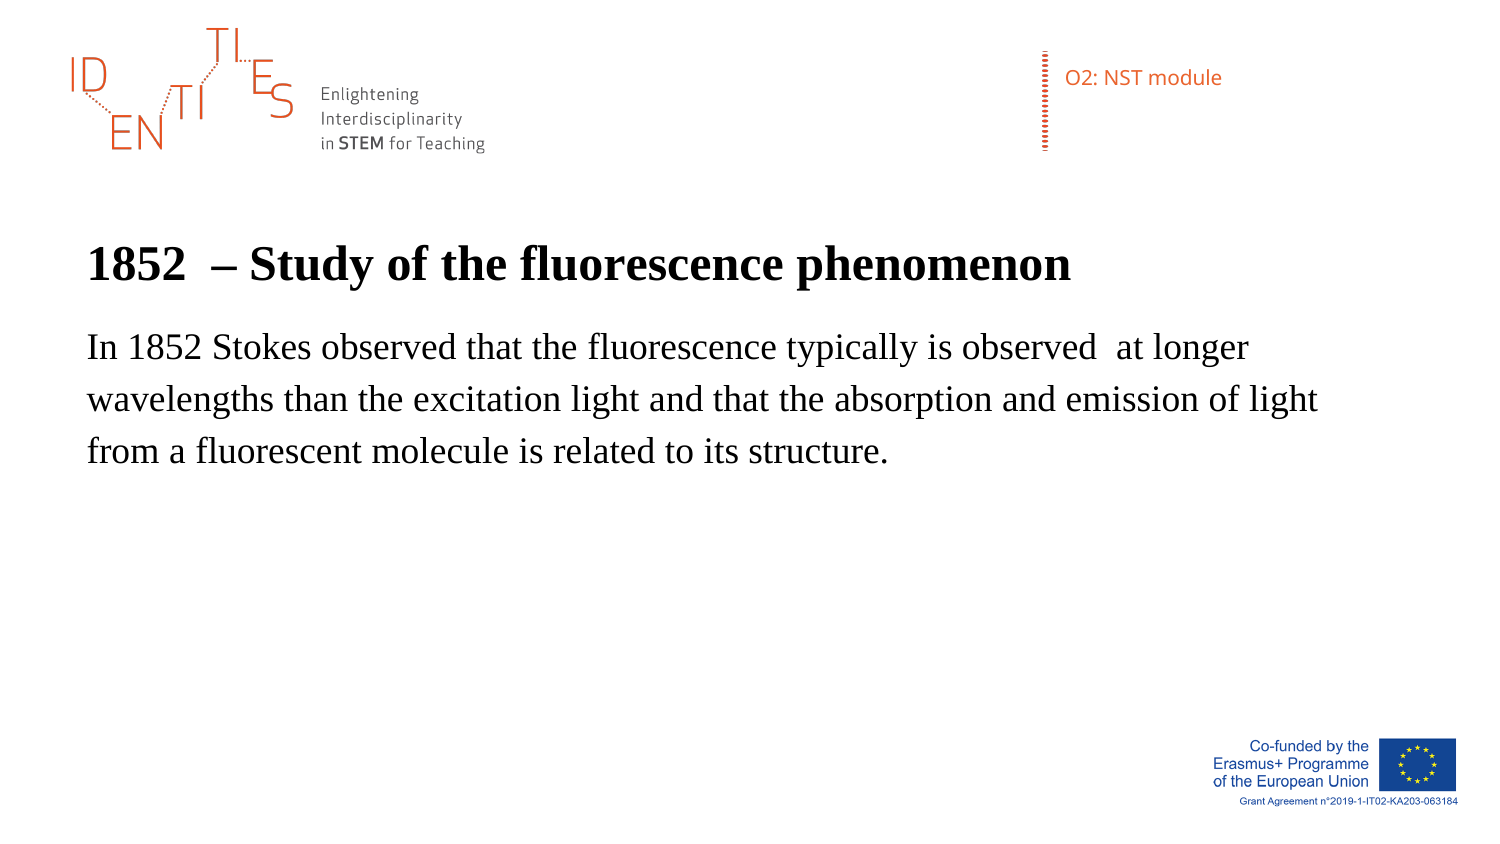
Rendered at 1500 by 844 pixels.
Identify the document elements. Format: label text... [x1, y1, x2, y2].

picture [1208, 735, 1459, 810]
text_box O2: NST module [1051, 57, 1472, 139]
picture [71, 24, 485, 157]
picture [1042, 51, 1051, 151]
text_box 1852 – Study of the fluorescence phenomenon In 1852 Stokes observed that the fluorescence typically is observed at longer wavelengths than the excitation light and that the absorption and emission of light from a fluorescent molecule is related to its structure. [71, 206, 1395, 552]
